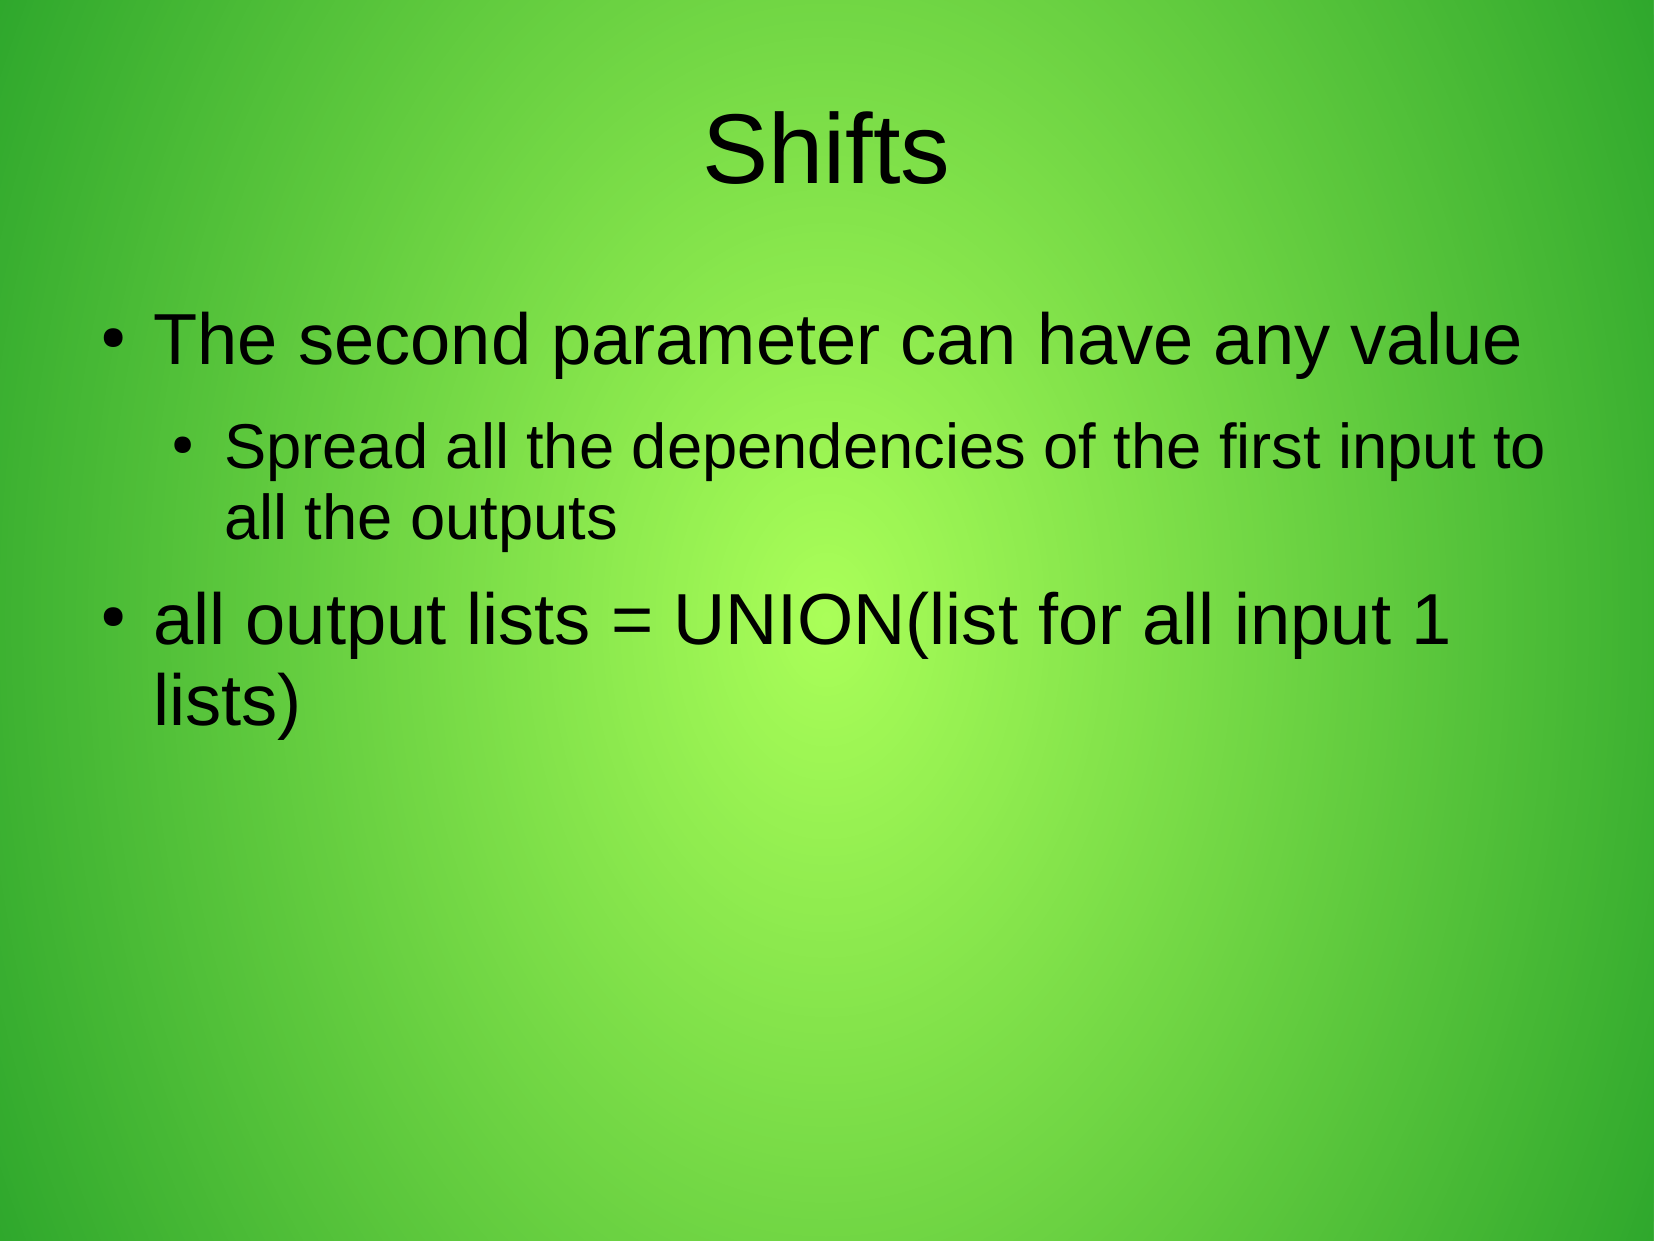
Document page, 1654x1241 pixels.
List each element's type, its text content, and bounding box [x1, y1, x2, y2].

title Shifts [82, 47, 1571, 252]
list The second parameter can have any value Spread all the dependencies of the first input to all the outputs all output lists = UNION(list for all input 1 lists) [82, 299, 1571, 1019]
